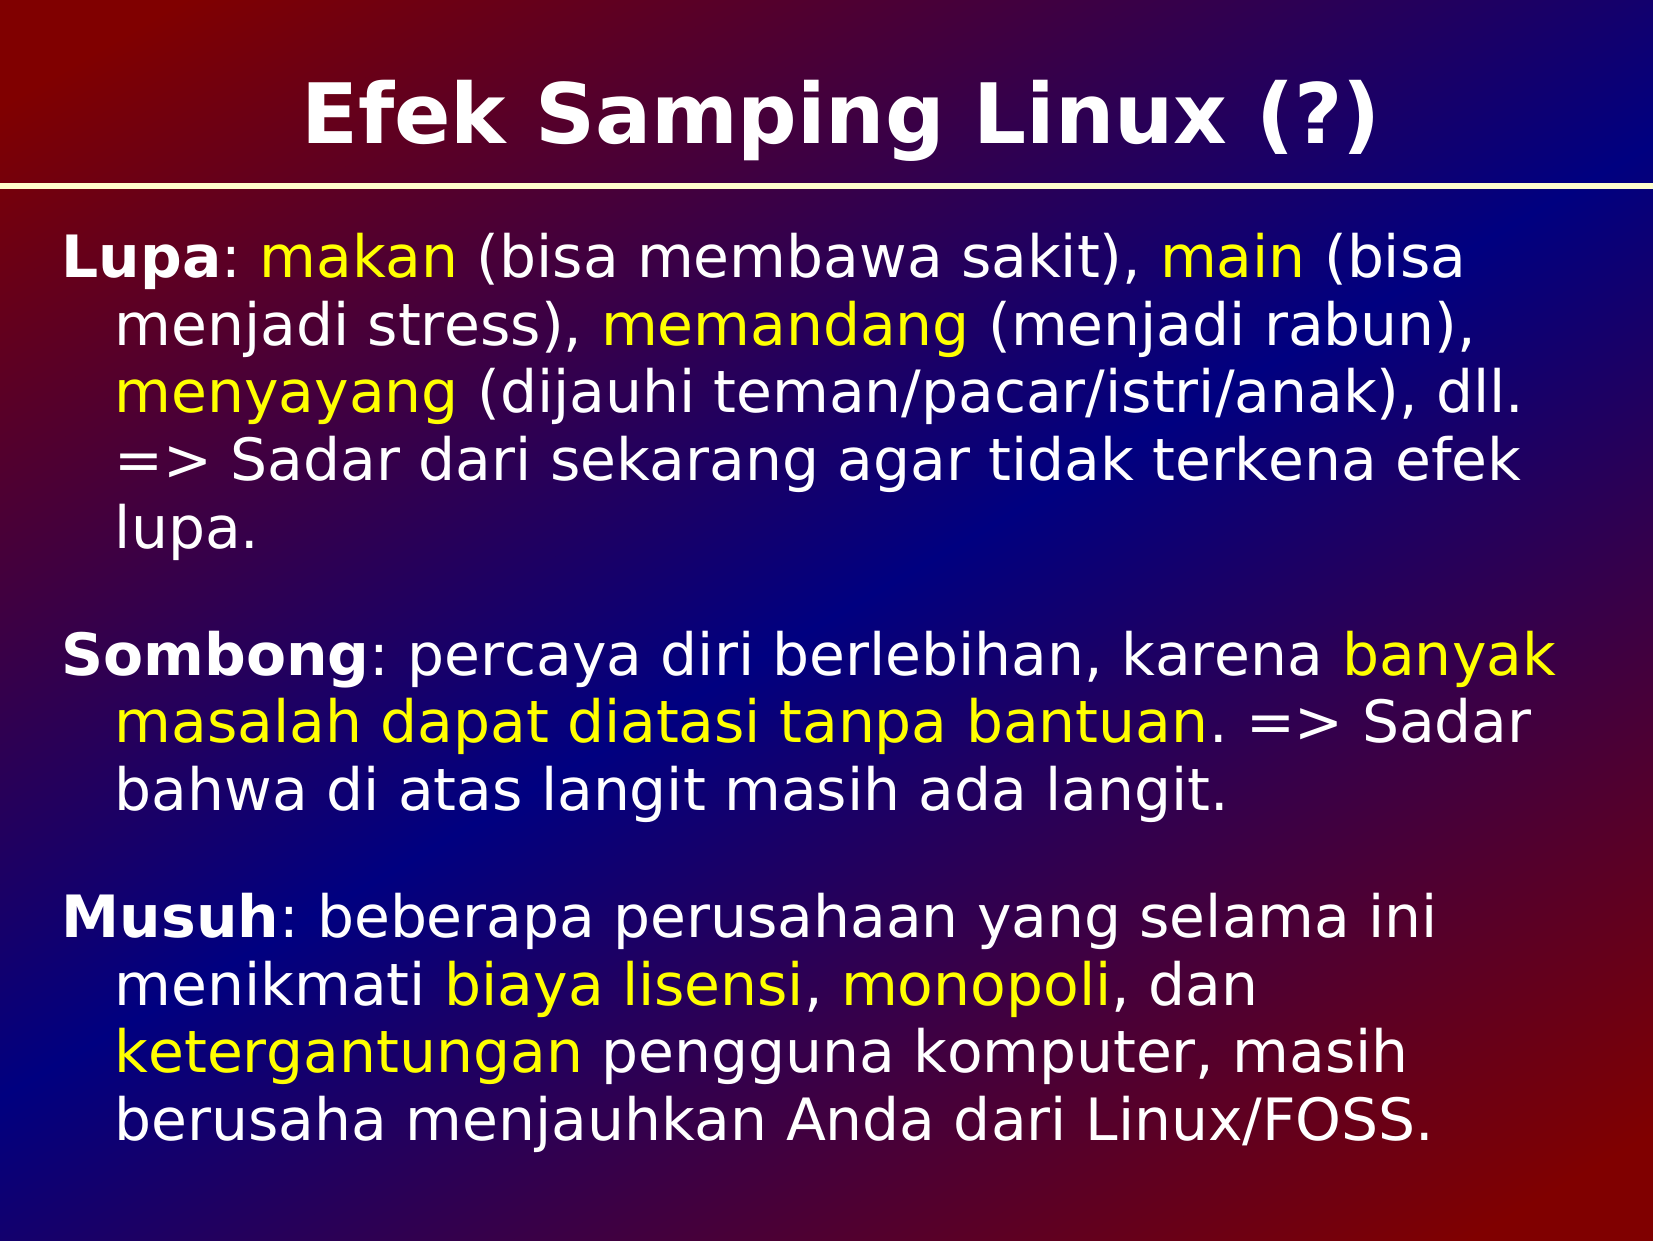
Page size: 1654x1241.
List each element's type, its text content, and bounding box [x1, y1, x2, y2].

title Efek Samping Linux (?) [135, 19, 1548, 211]
list Lupa: makan (bisa membawa sakit), main (bisa menjadi stress), memandang (menjadi rabun), menyayang (dijauhi teman/pacar/istri/anak), dll. => Sadar dari sekarang agar tidak terkena efek lupa. Sombong: percaya diri berlebihan, karena banyak masalah dapat diatasi tanpa bantuan. => Sadar bahwa di atas langit masih ada langit. Musuh: beberapa perusahaan yang selama ini menikmati biaya lisensi, monopoli, dan ketergantungan pengguna komputer, masih berusaha menjauhkan Anda dari Linux/FOSS. [44, 223, 1604, 1155]
